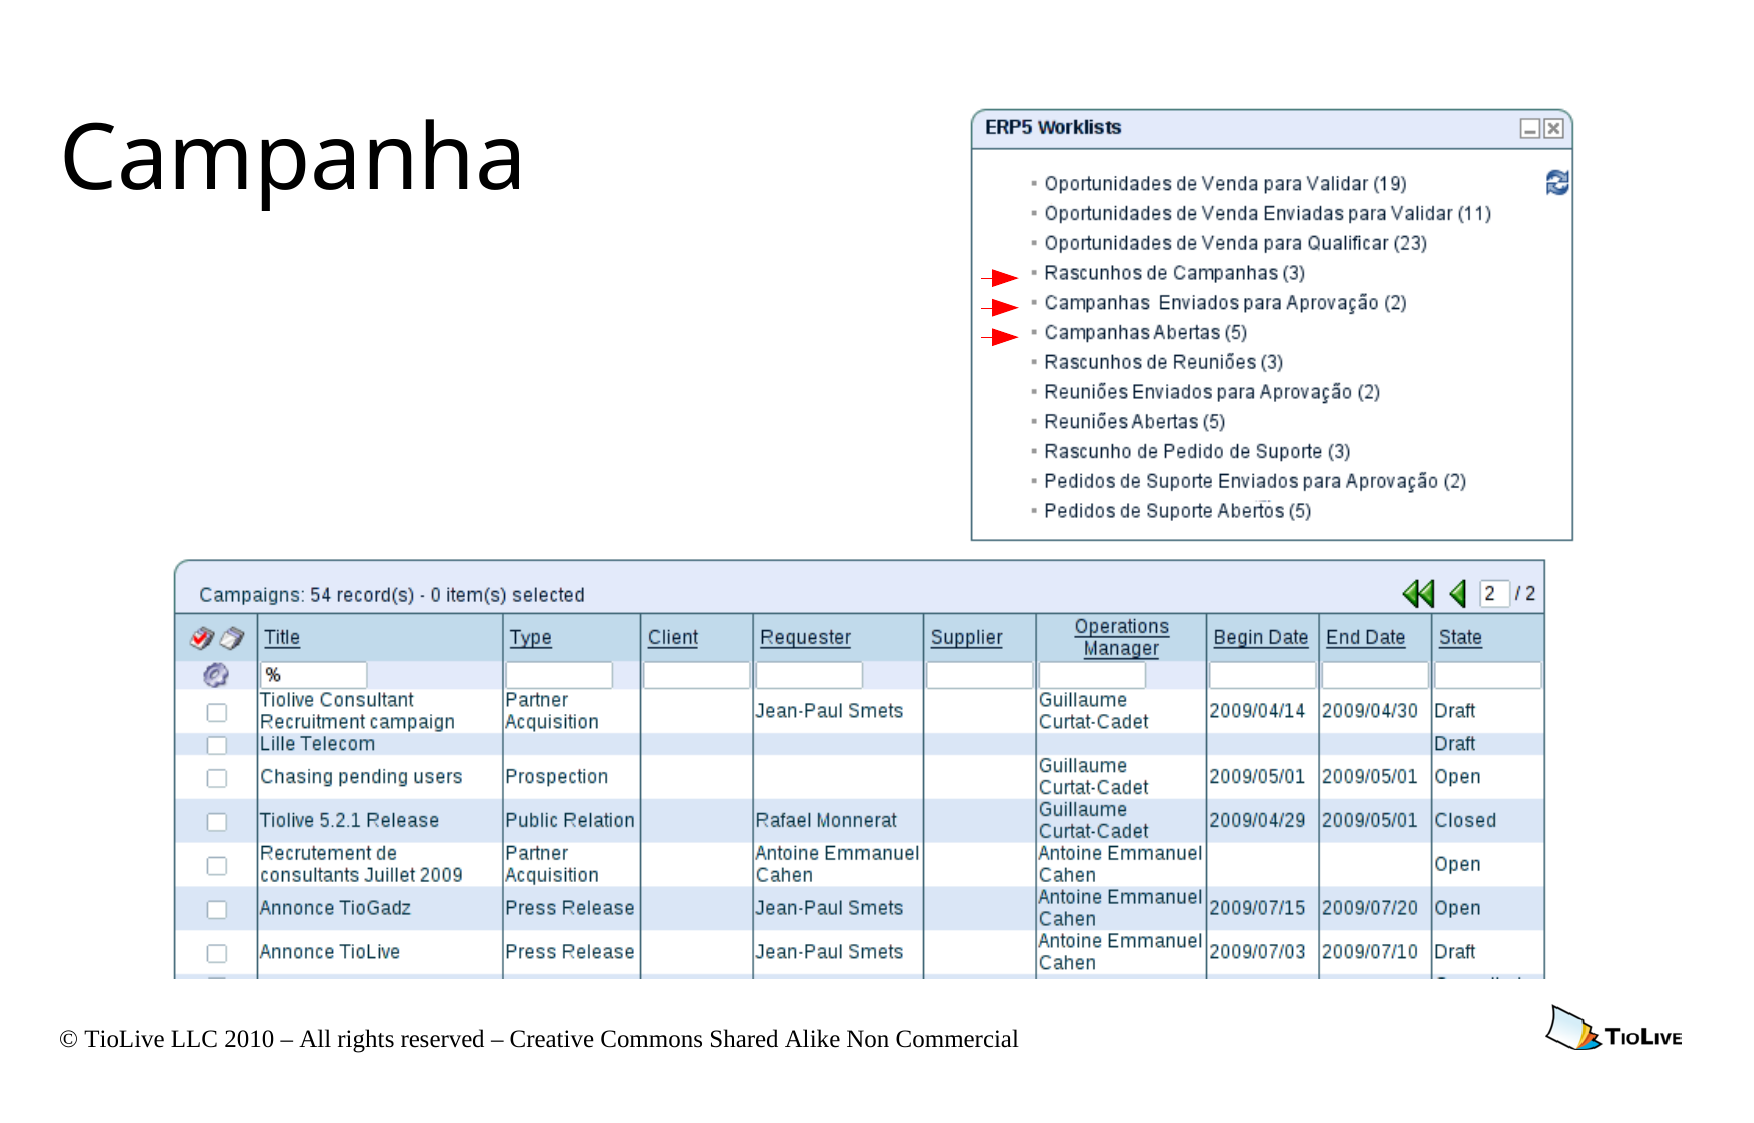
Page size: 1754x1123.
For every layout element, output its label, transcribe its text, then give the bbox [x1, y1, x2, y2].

picture [1545, 1004, 1682, 1050]
title Campanha [59, 92, 1695, 216]
picture [171, 555, 1550, 979]
picture [968, 216, 1578, 546]
